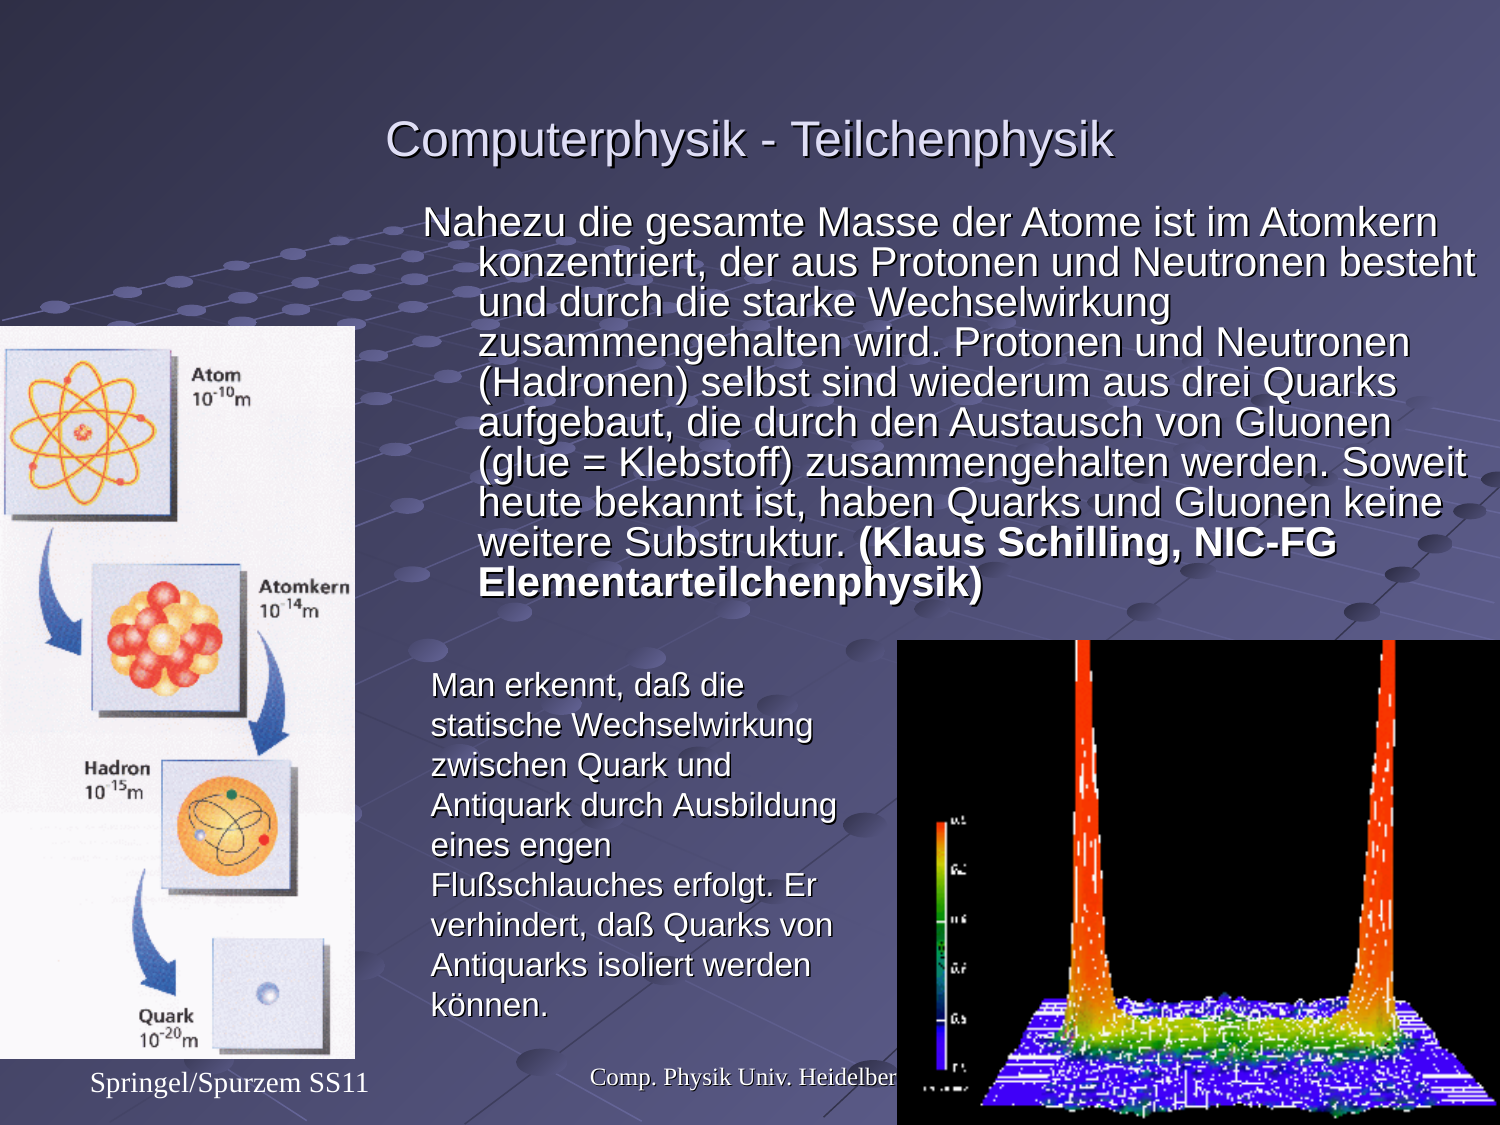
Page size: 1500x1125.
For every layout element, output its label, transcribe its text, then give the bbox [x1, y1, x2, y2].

picture [897, 640, 1500, 1125]
title Computerphysik - Teilchenphysik [75, 45, 1426, 233]
text_box Man erkennt, daß die statische Wechselwirkung zwischen Quark und Antiquark durch Ausbildung eines engen Flußschlauches erfolgt. Er verhindert, daß Quarks von Antiquarks isoliert werden können. [415, 655, 857, 1031]
picture [0, 326, 355, 1059]
list Nahezu die gesamte Masse der Atome ist im Atomkern konzentriert, der aus Protonen und Neutronen besteht und durch die starke Wechselwirkung zusammengehalten wird. Protonen und Neutronen (Hadronen) selbst sind wiederum aus drei Quarks aufgebaut, die durch den Austausch von Gluonen (glue = Klebstoff) zusammengehalten werden. Soweit heute bekannt ist, haben Quarks und Gluonen keine weitere Substruktur. (Klaus Schilling, NIC-FG Elementarteilchenphysik)‏ [407, 196, 1500, 634]
